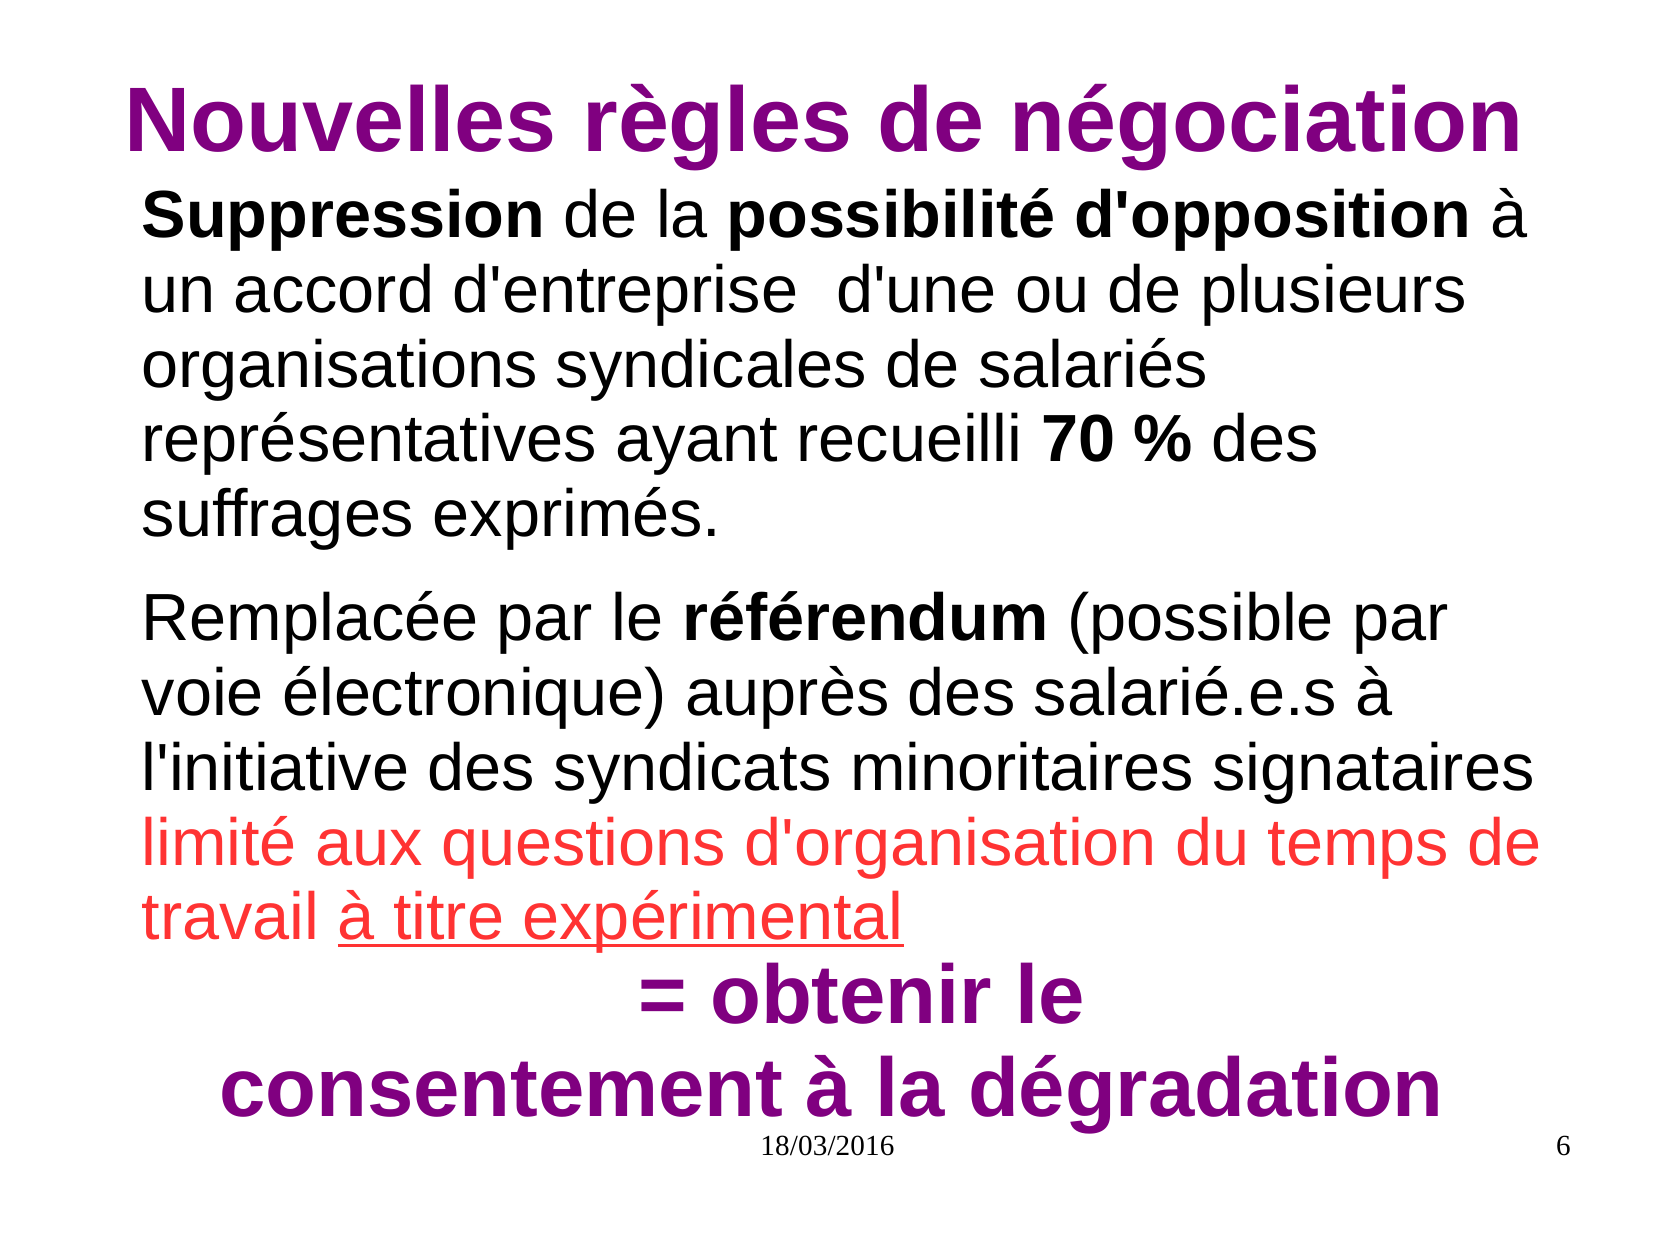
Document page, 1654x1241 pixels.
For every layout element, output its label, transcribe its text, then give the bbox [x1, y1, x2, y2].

list Suppression de la possibilité d'opposition à un accord d'entreprise d'une ou de plusieurs organisations syndicales de salariés représentatives ayant recueilli 70 % des suffrages exprimés. Remplacée par le référendum (possible par voie électronique) auprès des salarié.e.s à l'initiative des syndicats minoritaires signataires limité aux questions d'organisation du temps de travail à titre expérimental [141, 178, 1571, 947]
title Nouvelles règles de négociation [82, 61, 1583, 178]
title = obtenir le consentement à la dégradation [82, 947, 1583, 1134]
